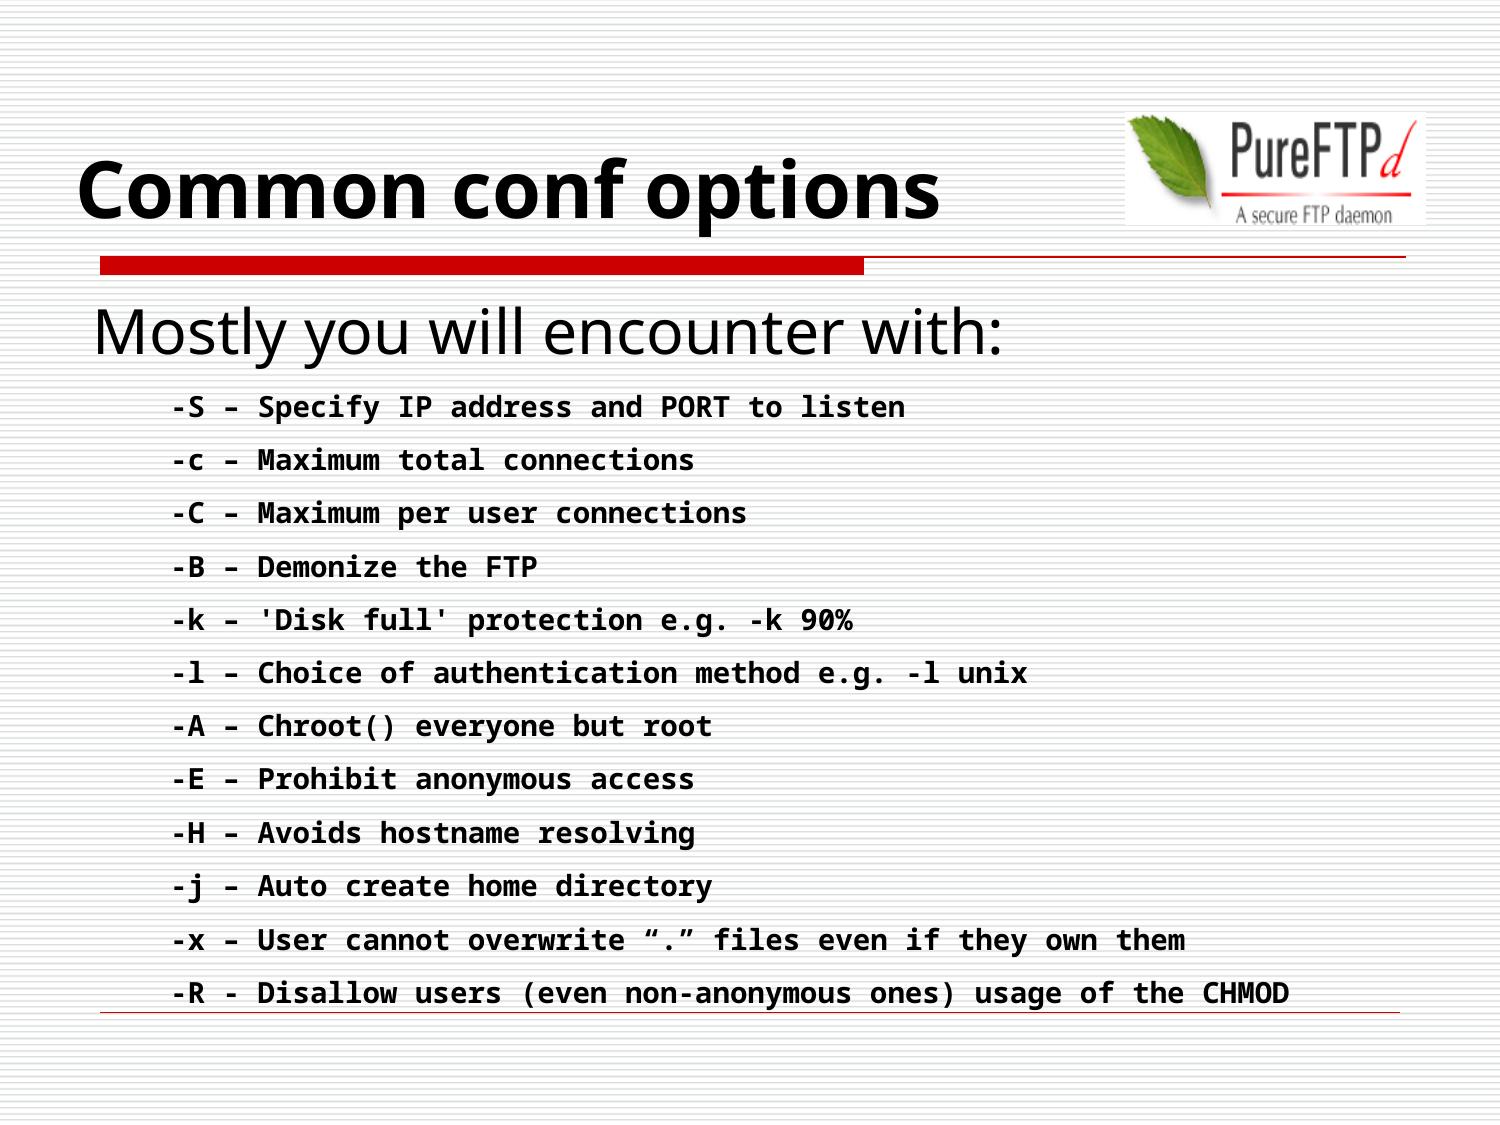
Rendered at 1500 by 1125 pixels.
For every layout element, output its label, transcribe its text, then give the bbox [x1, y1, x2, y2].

list Mostly you will encounter with: -S – Specify IP address and PORT to listen -c – Maximum total connections -C – Maximum per user connections -B – Demonize the FTP -k – 'Disk full' protection e.g. -k 90% -l – Choice of authentication method e.g. -l unix -A – Chroot() everyone but root -E – Prohibit anonymous access -H – Avoids hostname resolving -j – Auto create home directory -x – User cannot overwrite “.” files even if they own them -R - Disallow users (even non-anonymous ones) usage of the CHMOD [92, 287, 1463, 973]
picture [0, 0, 1500, 1125]
title Common conf options [75, 112, 1388, 263]
